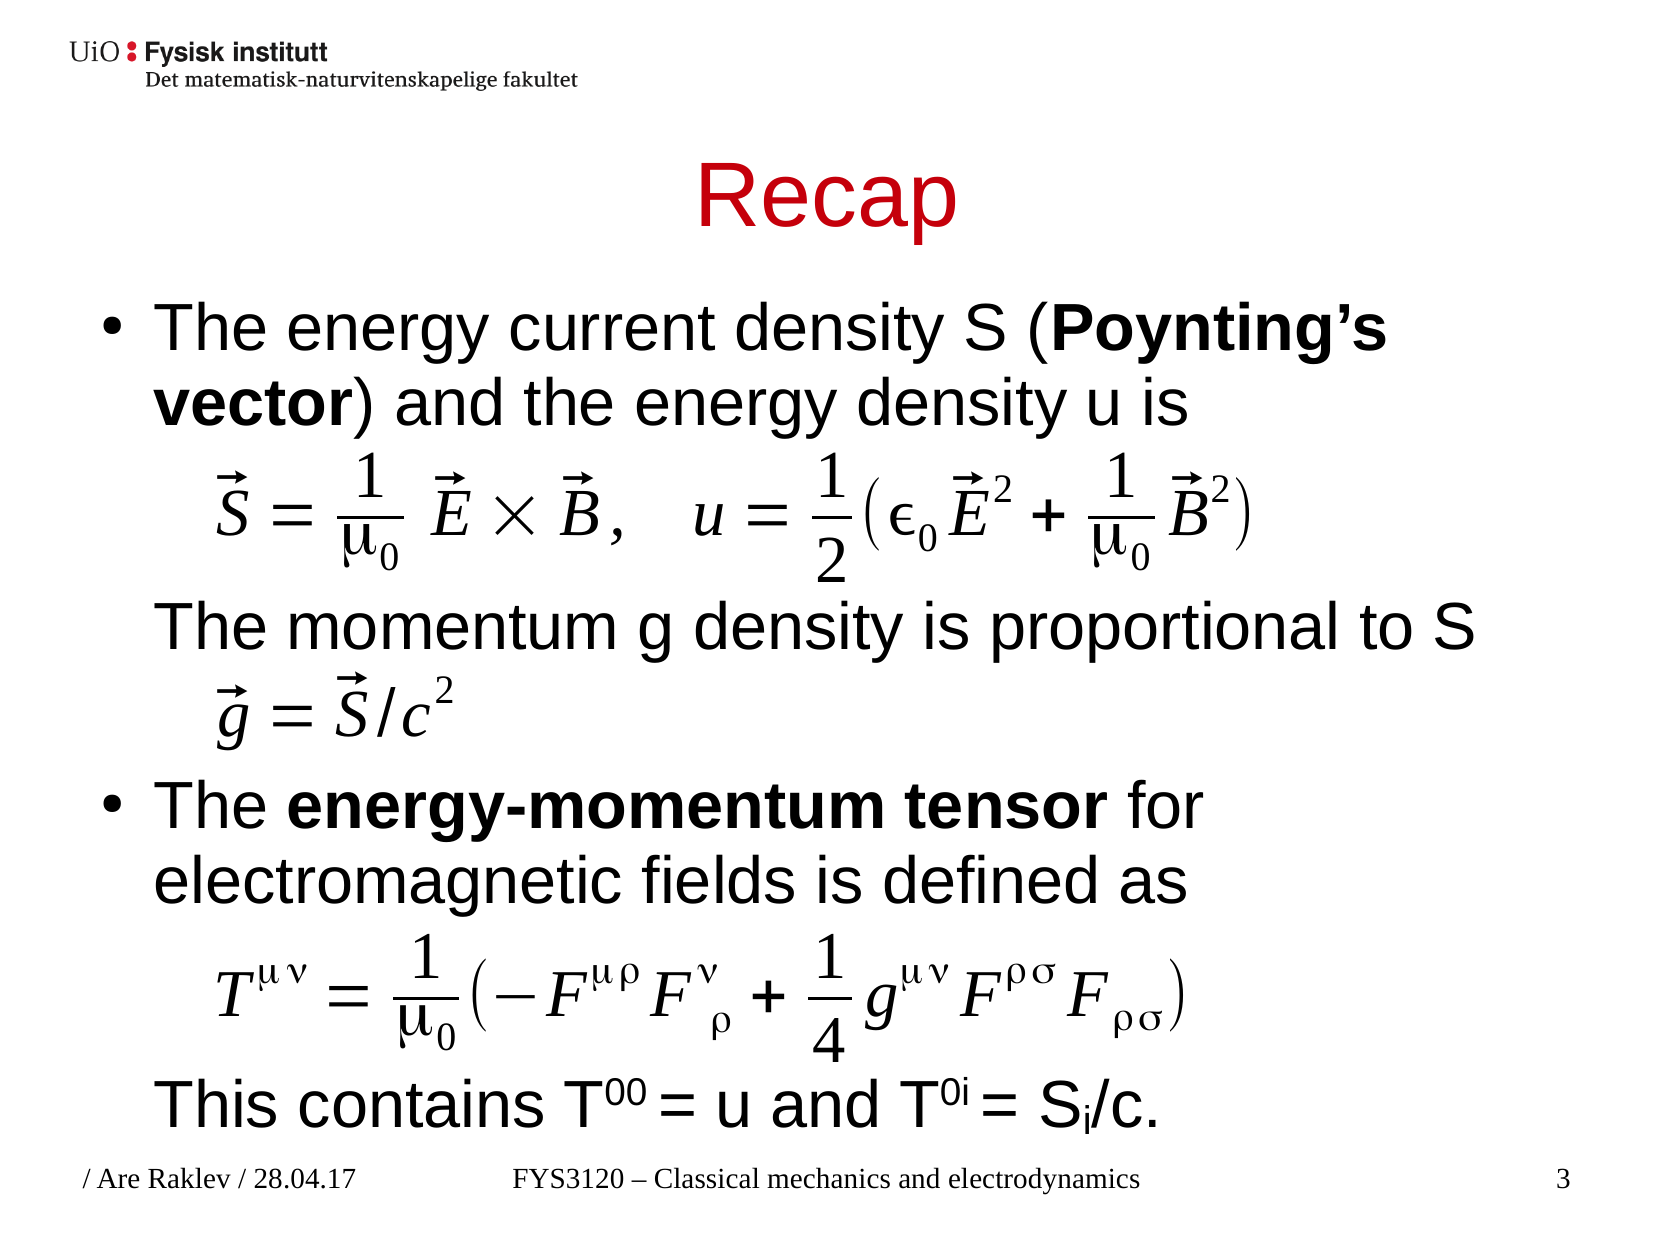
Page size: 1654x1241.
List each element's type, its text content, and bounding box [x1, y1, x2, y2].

picture [68, 37, 581, 93]
title Recap [82, 90, 1571, 290]
chart [207, 437, 1262, 597]
list The energy current density S (Poynting’s vector) and the energy density u is The momentum g density is proportional to S The energy-momentum tensor for electromagnetic fields is defined as This contains T00 = u and T0i = Si/c. [82, 290, 1571, 1147]
chart [207, 667, 461, 752]
chart [207, 918, 1196, 1077]
